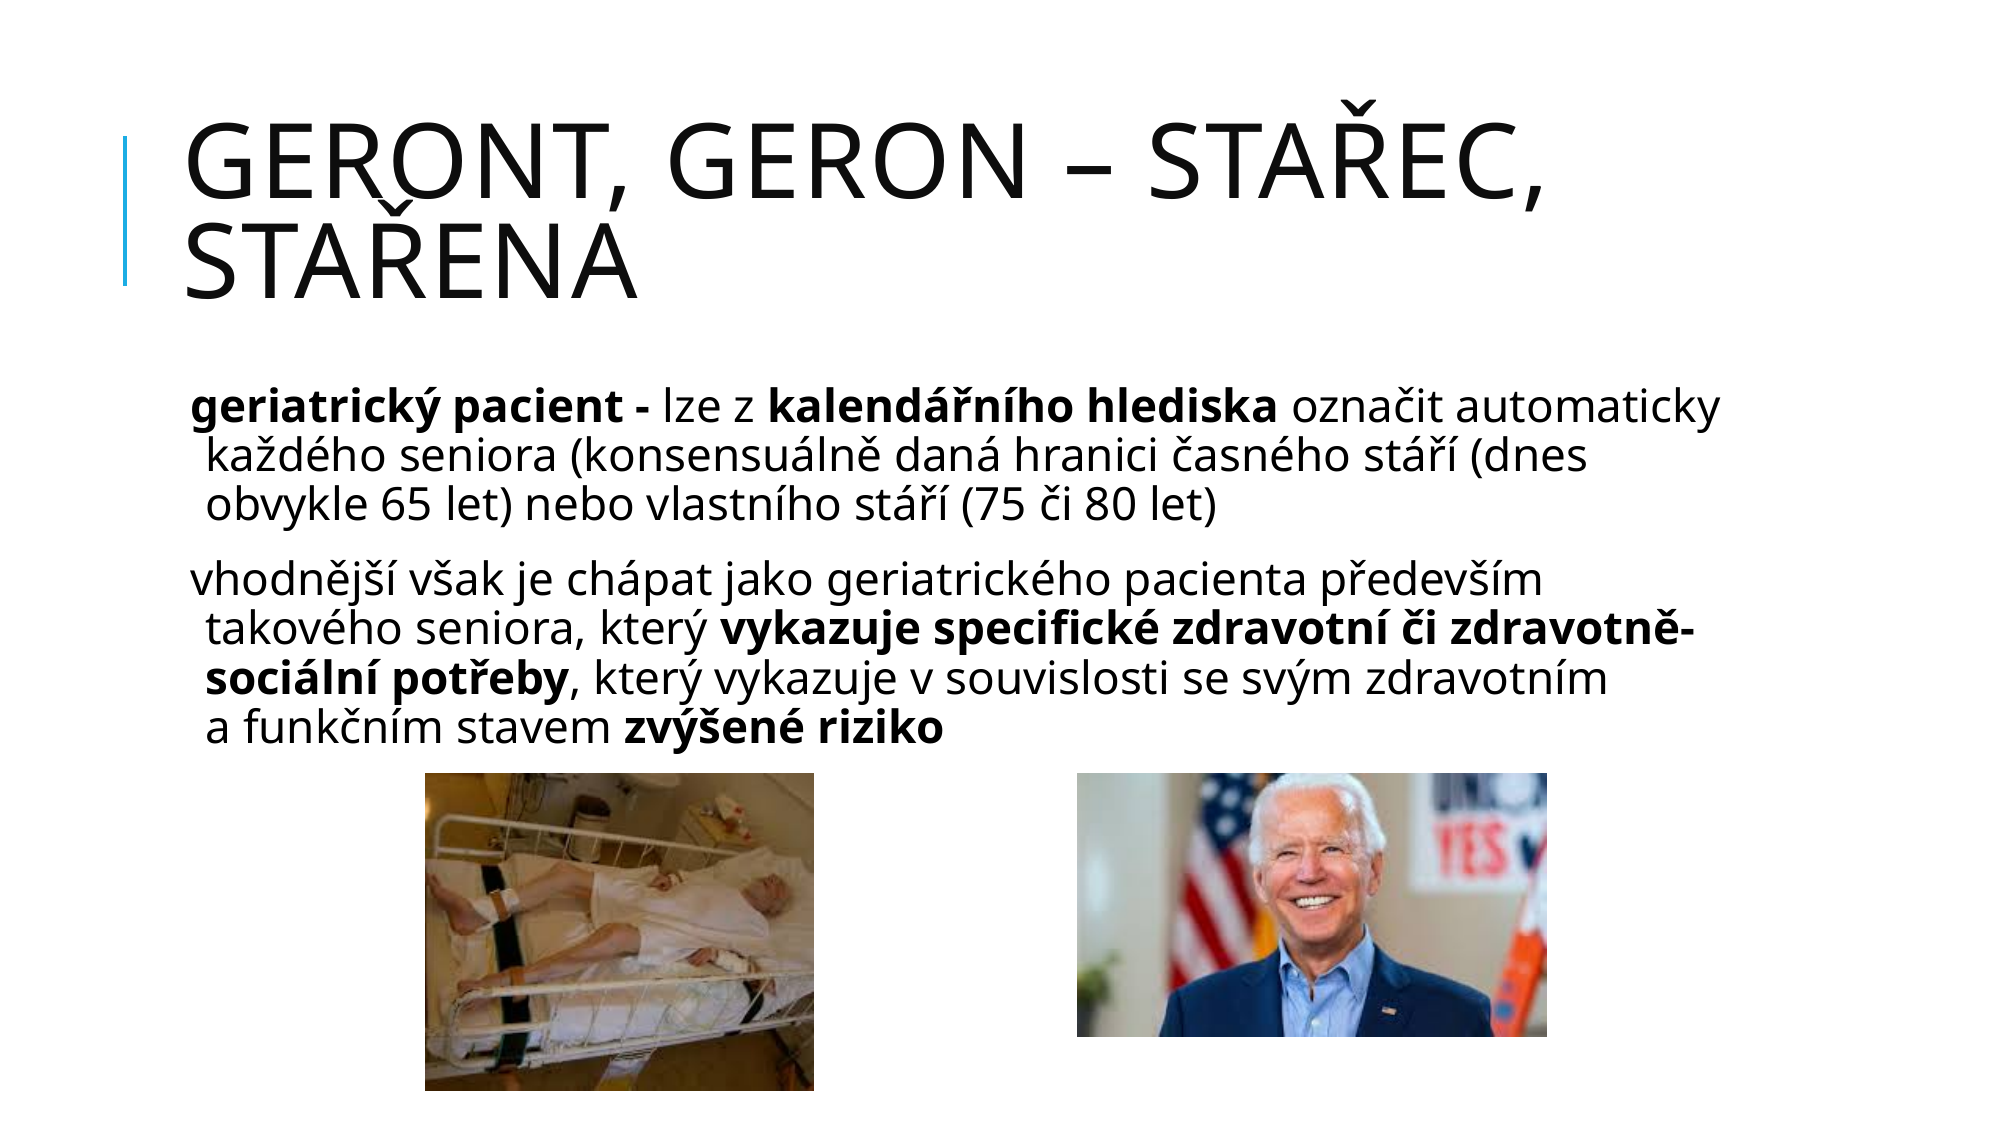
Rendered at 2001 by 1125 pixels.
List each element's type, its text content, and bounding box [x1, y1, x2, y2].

picture [425, 773, 814, 1091]
picture [1077, 773, 1547, 1037]
list geriatrický pacient - lze z kalendářního hlediska označit automaticky každého seniora (konsensuálně daná hranici časného stáří (dnes obvykle 65 let) nebo vlastního stáří (75 či 80 let) vhodnější však je chápat jako geriatrického pacienta především takového seniora, který vykazuje specifické zdravotní či zdravotně-sociální potřeby, který vykazuje v souvislosti se svým zdravotním a funkčním stavem zvýšené riziko [168, 375, 1763, 1036]
title Geront, geron – stařec, stařena [168, 96, 1763, 343]
